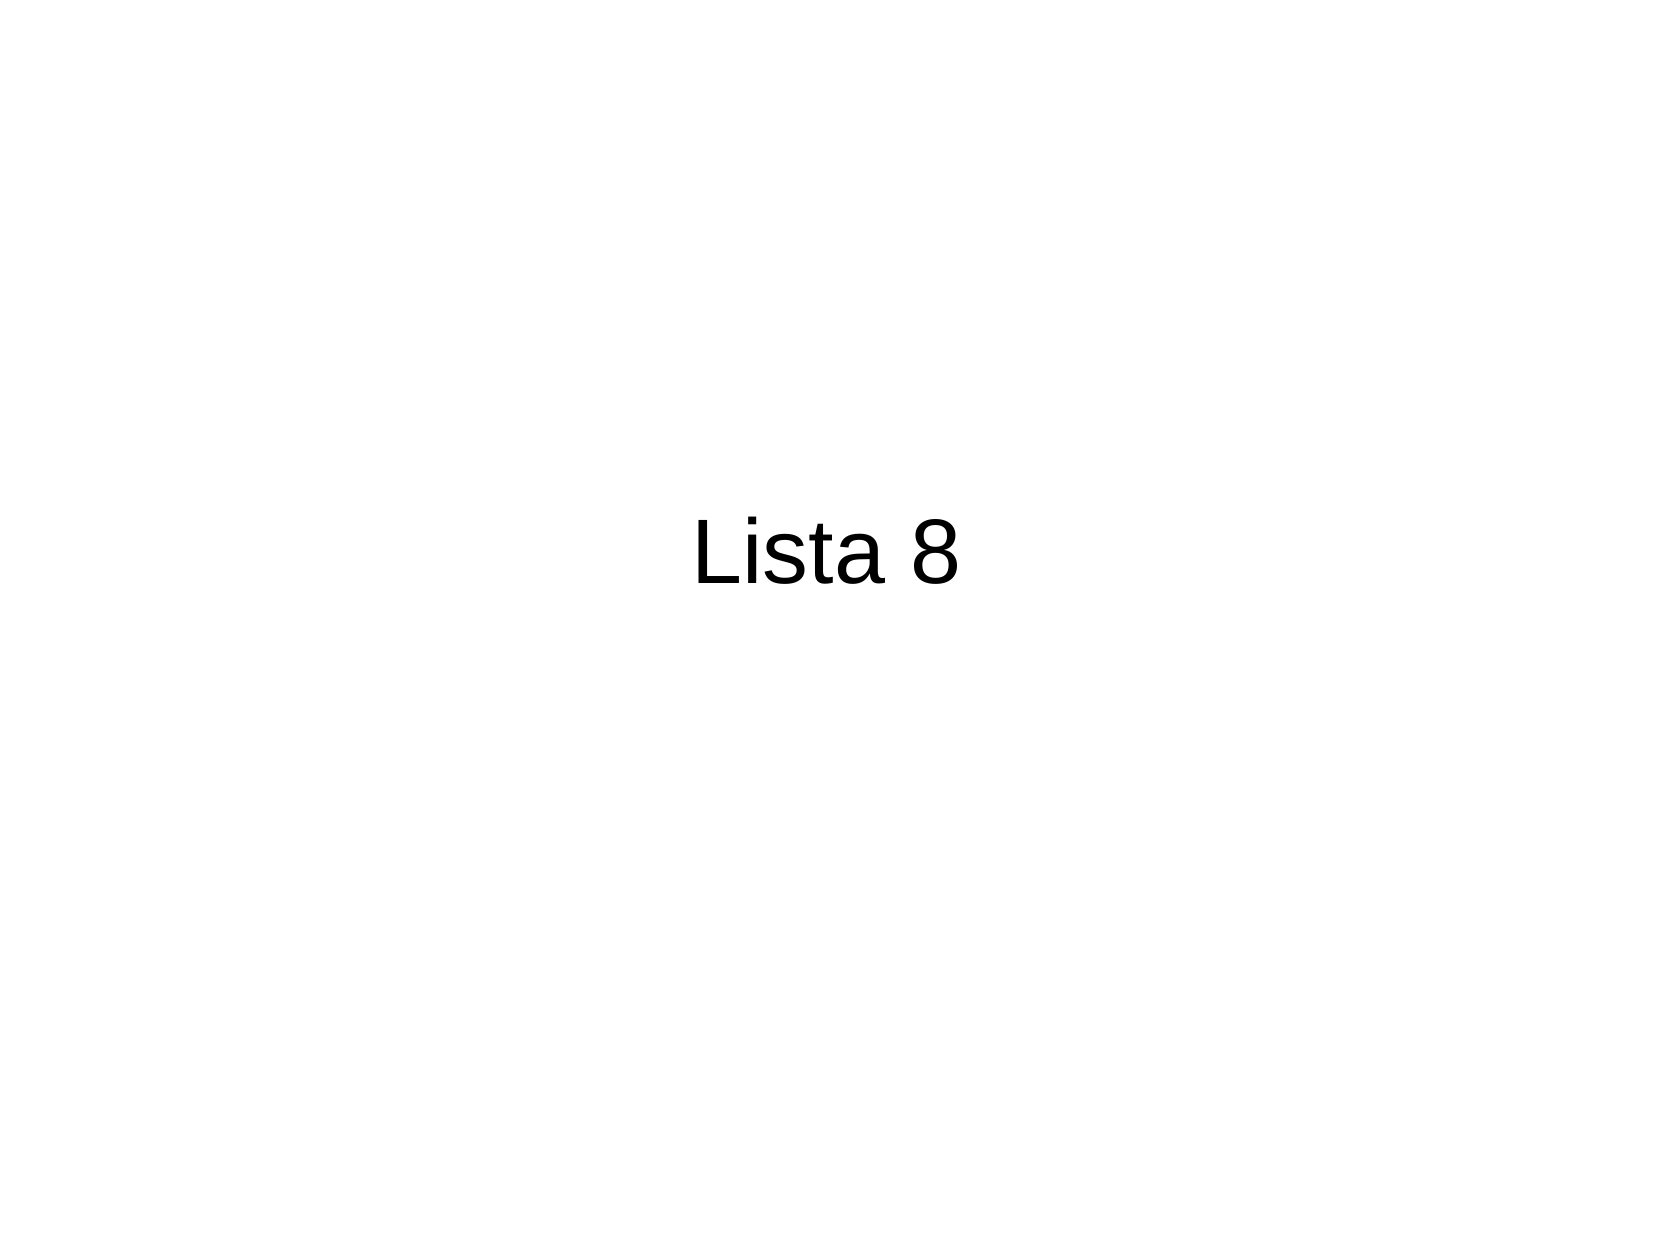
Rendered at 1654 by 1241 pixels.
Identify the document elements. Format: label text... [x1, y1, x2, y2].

title Lista 8 [82, 448, 1571, 656]
